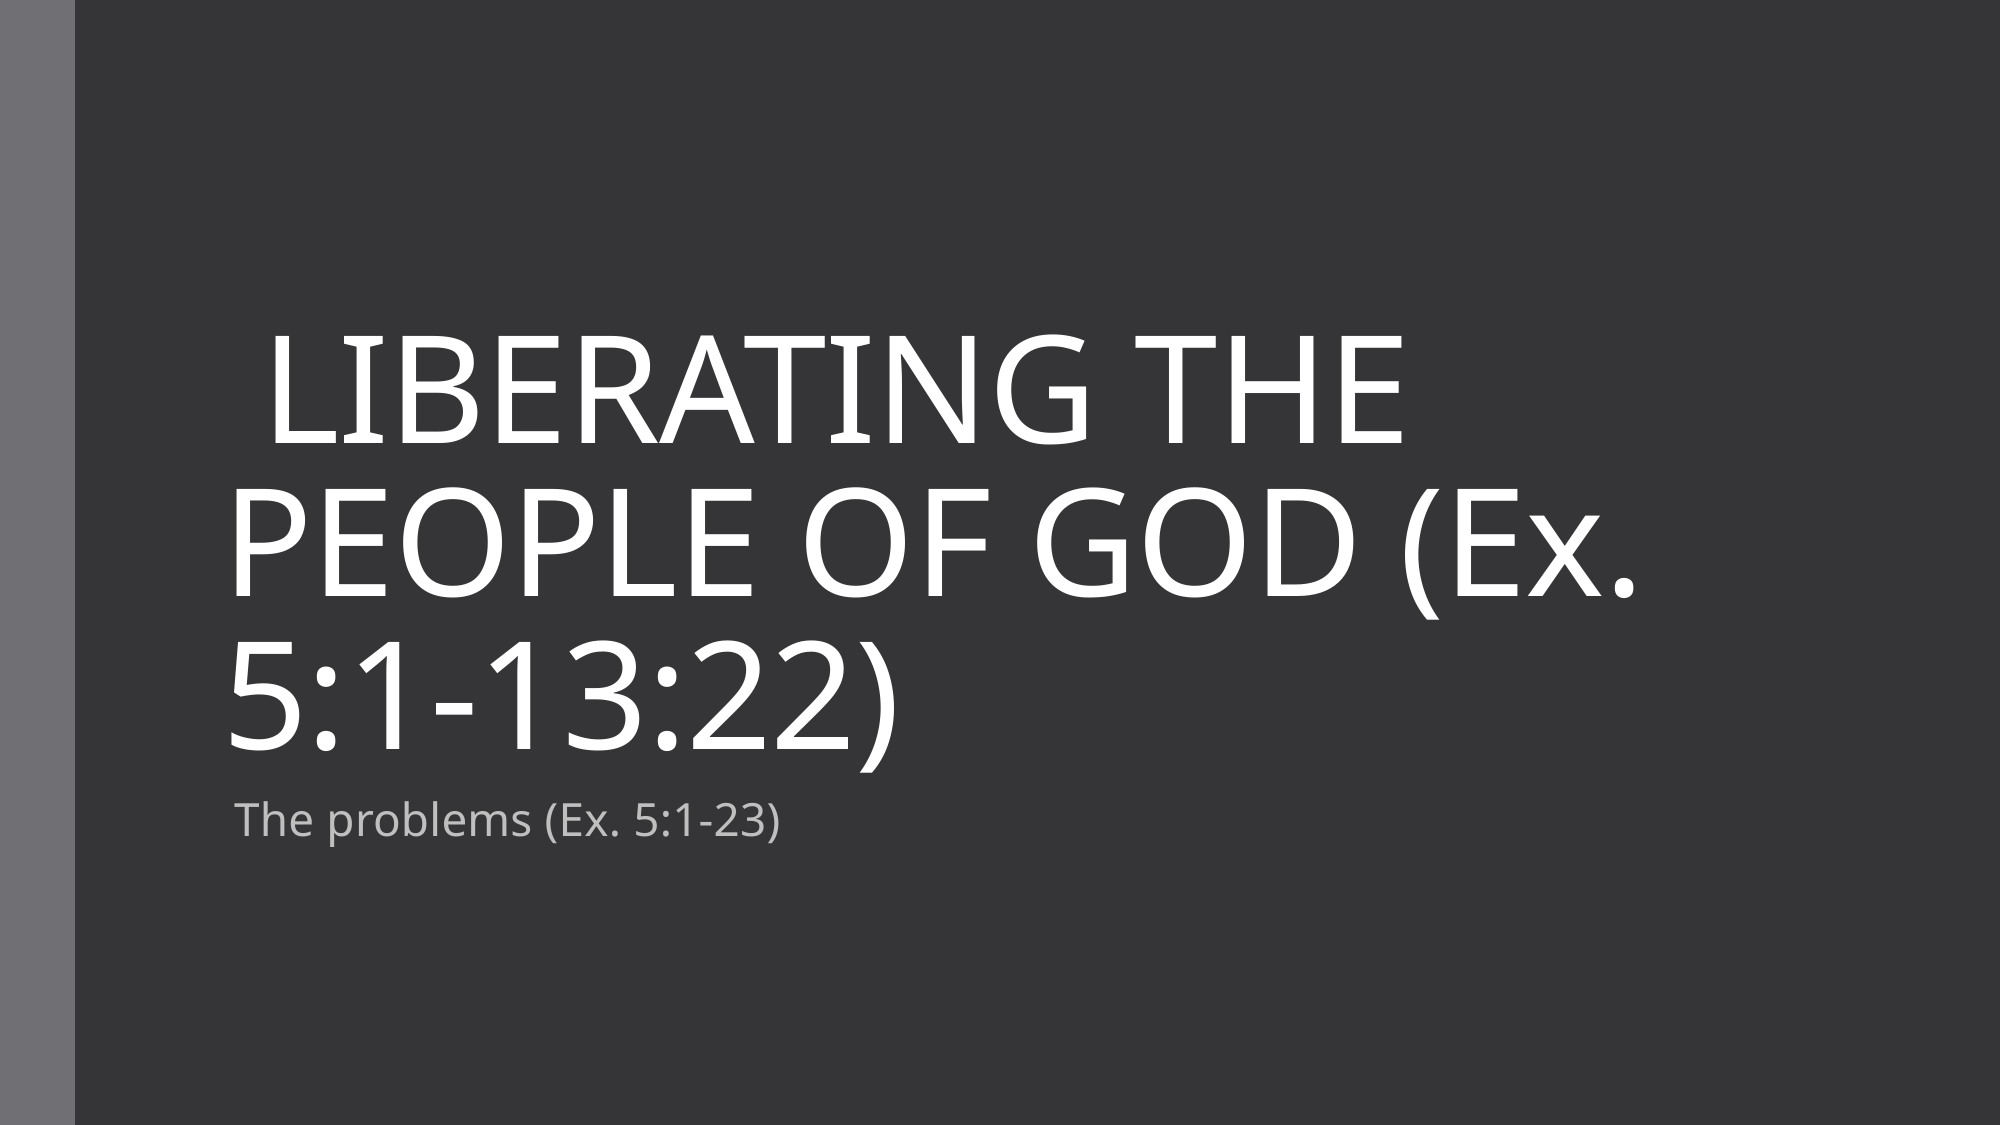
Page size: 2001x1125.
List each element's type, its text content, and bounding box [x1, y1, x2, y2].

title LIBERATING THE PEOPLE OF GOD (Ex. 5:1-13:22) [206, 124, 1752, 787]
subtitle The problems (Ex. 5:1-23) [206, 787, 1752, 1066]
